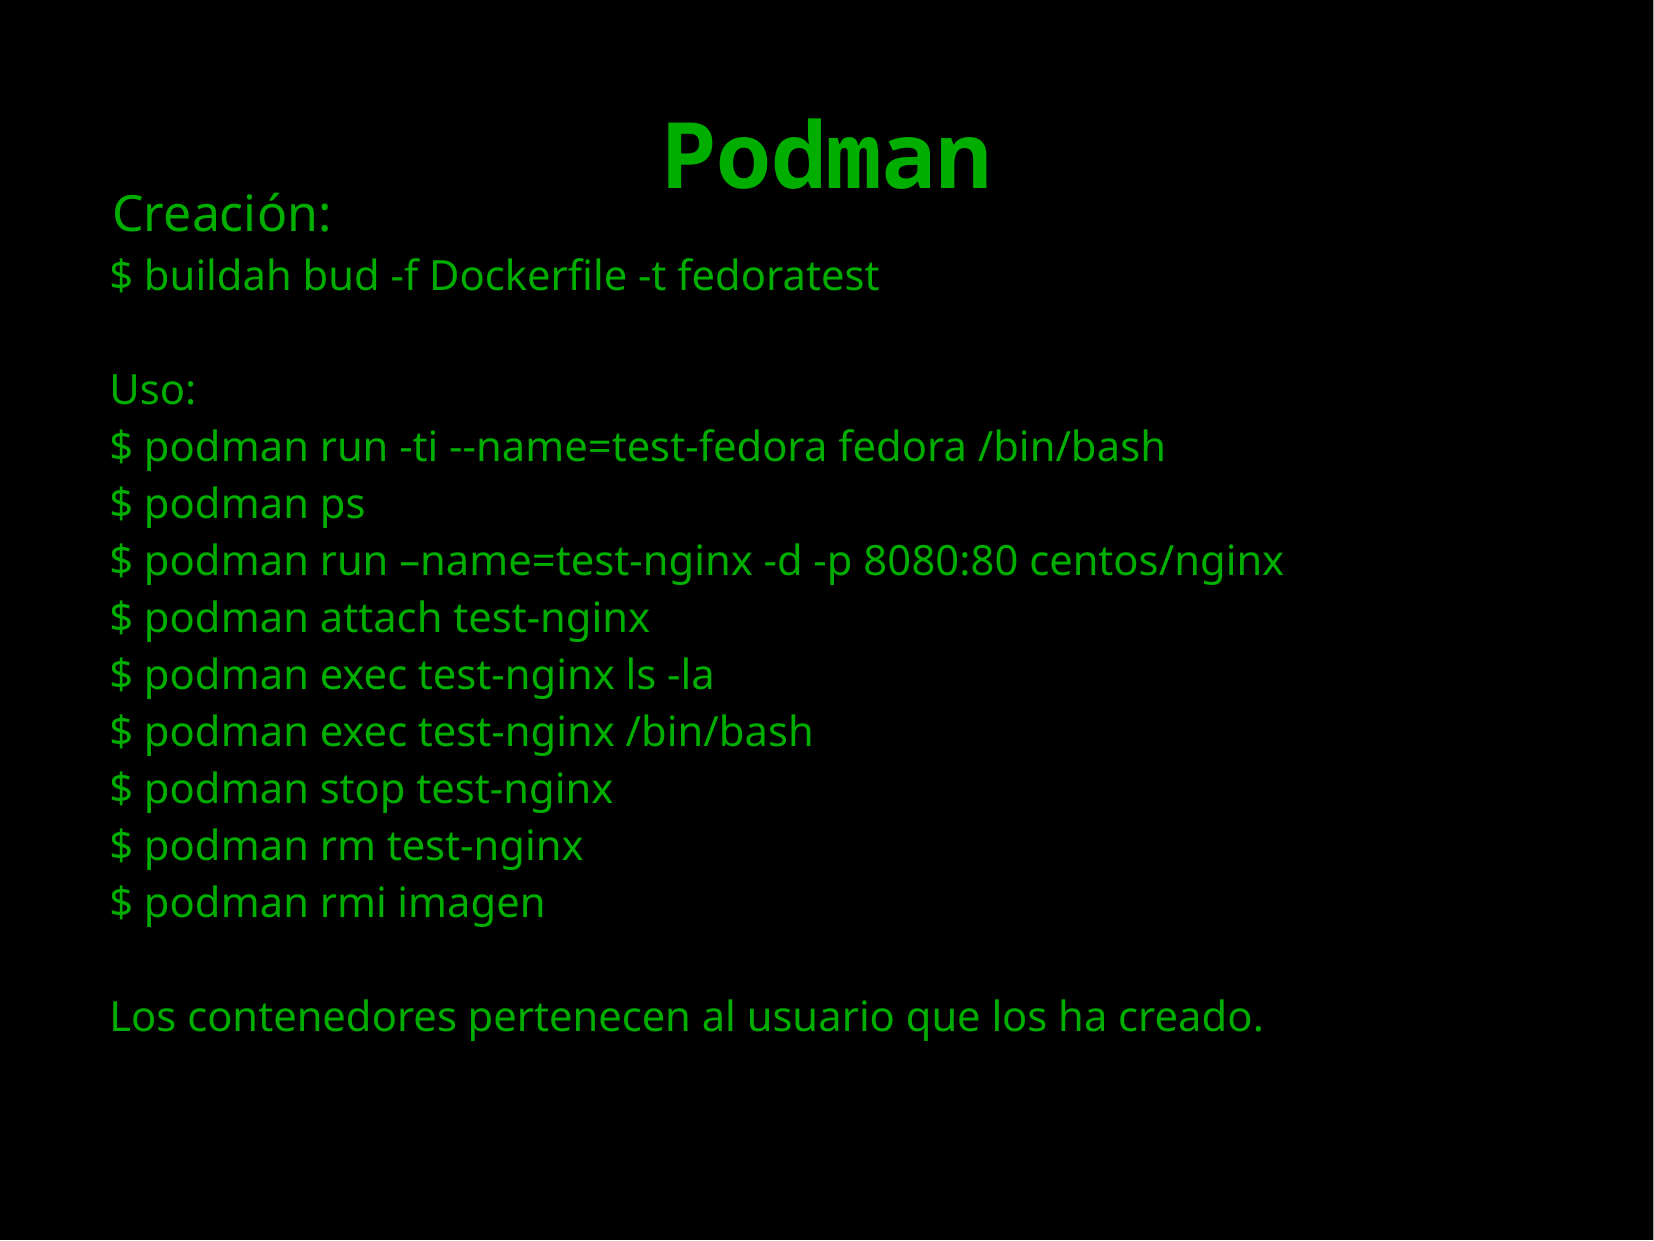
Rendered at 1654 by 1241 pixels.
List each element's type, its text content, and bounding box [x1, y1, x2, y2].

text_box Creación: $ buildah bud -f Dockerfile -t fedoratest Uso: $ podman run -ti --name=test-fedora fedora /bin/bash $ podman ps $ podman run –name=test-nginx -d -p 8080:80 centos/nginx $ podman attach test-nginx $ podman exec test-nginx ls -la $ podman exec test-nginx /bin/bash $ podman stop test-nginx $ podman rm test-nginx $ podman rmi imagen Los contenedores pertenecen al usuario que los ha creado. [94, 75, 1654, 1241]
title Podman [82, 49, 1571, 257]
